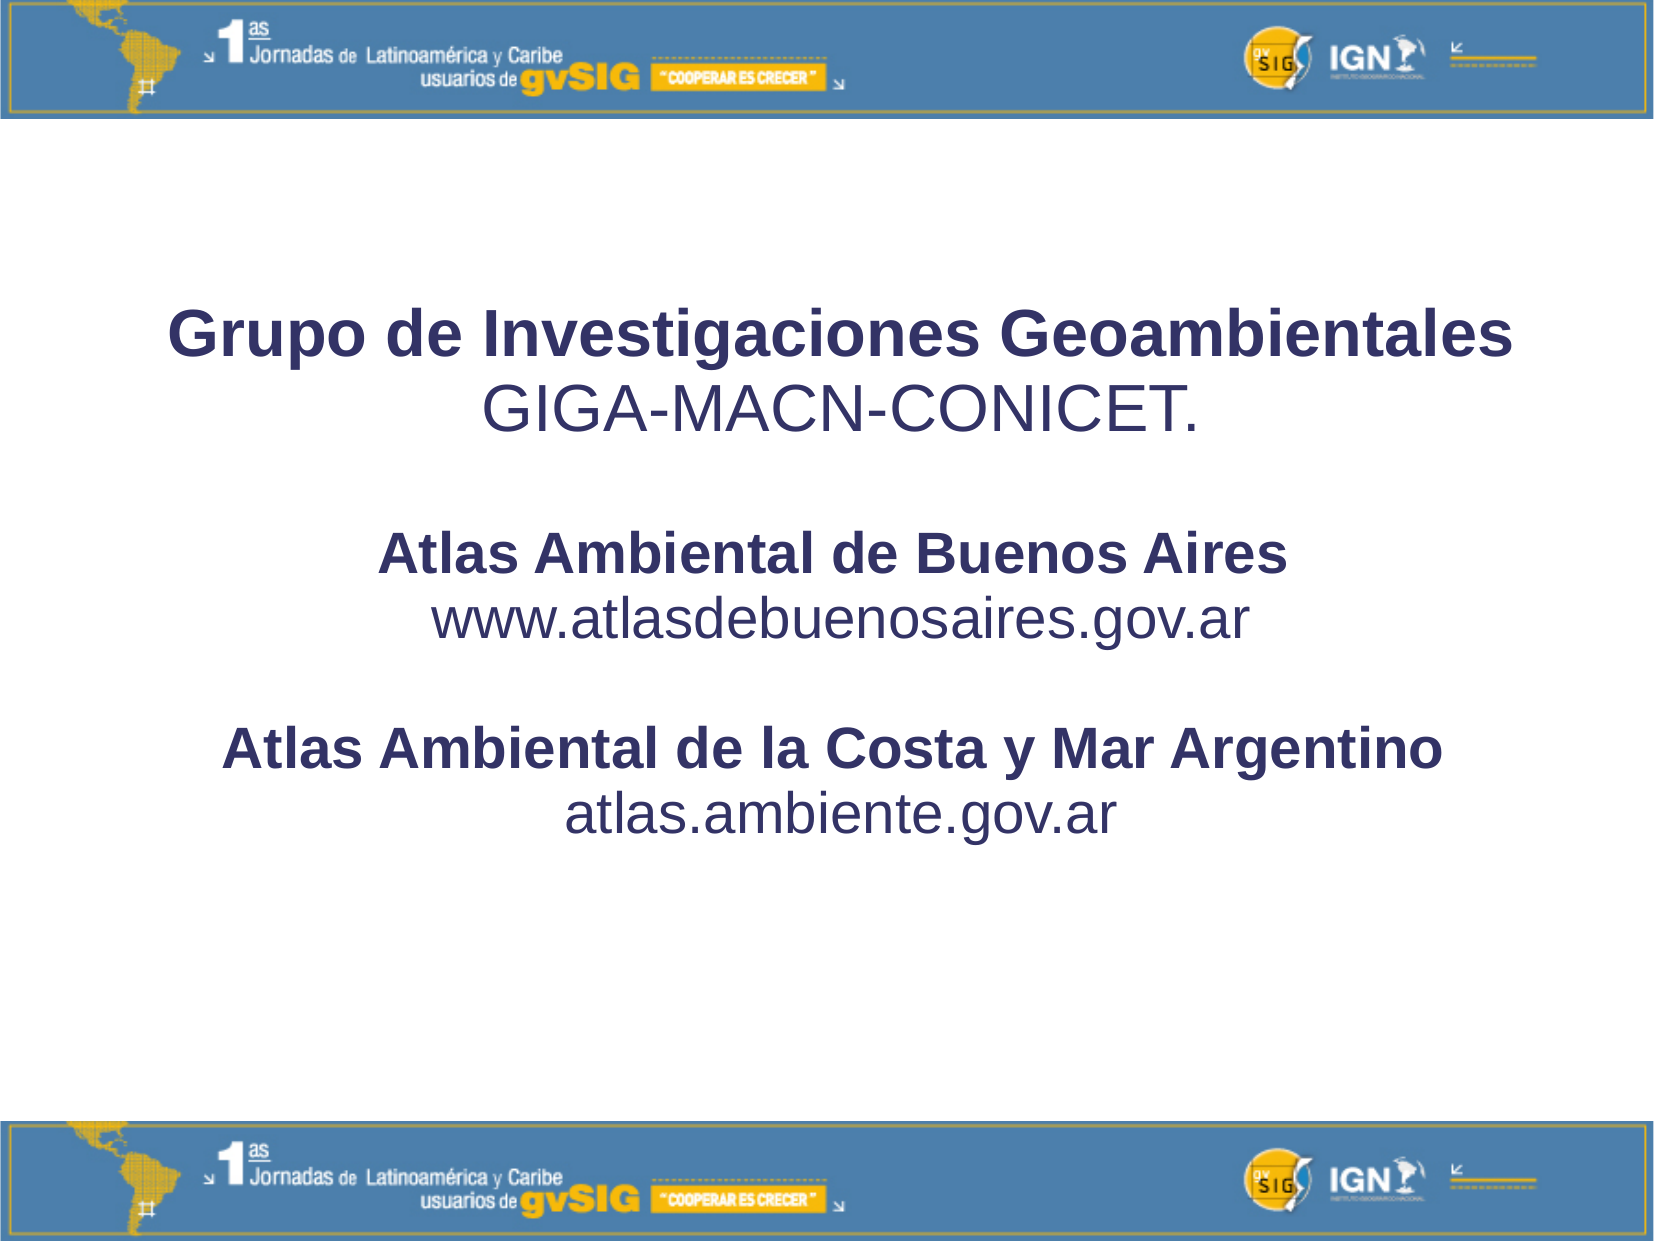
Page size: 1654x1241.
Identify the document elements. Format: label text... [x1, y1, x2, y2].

picture [0, 1121, 1654, 1241]
picture [0, 0, 1654, 119]
text_box Grupo de Investigaciones Geoambientales GIGA-MACN-CONICET. Atlas Ambiental de Buenos Aires www.atlasdebuenosaires.gov.ar Atlas Ambiental de la Costa y Mar Argentino atlas.ambiente.gov.ar [118, 294, 1565, 923]
